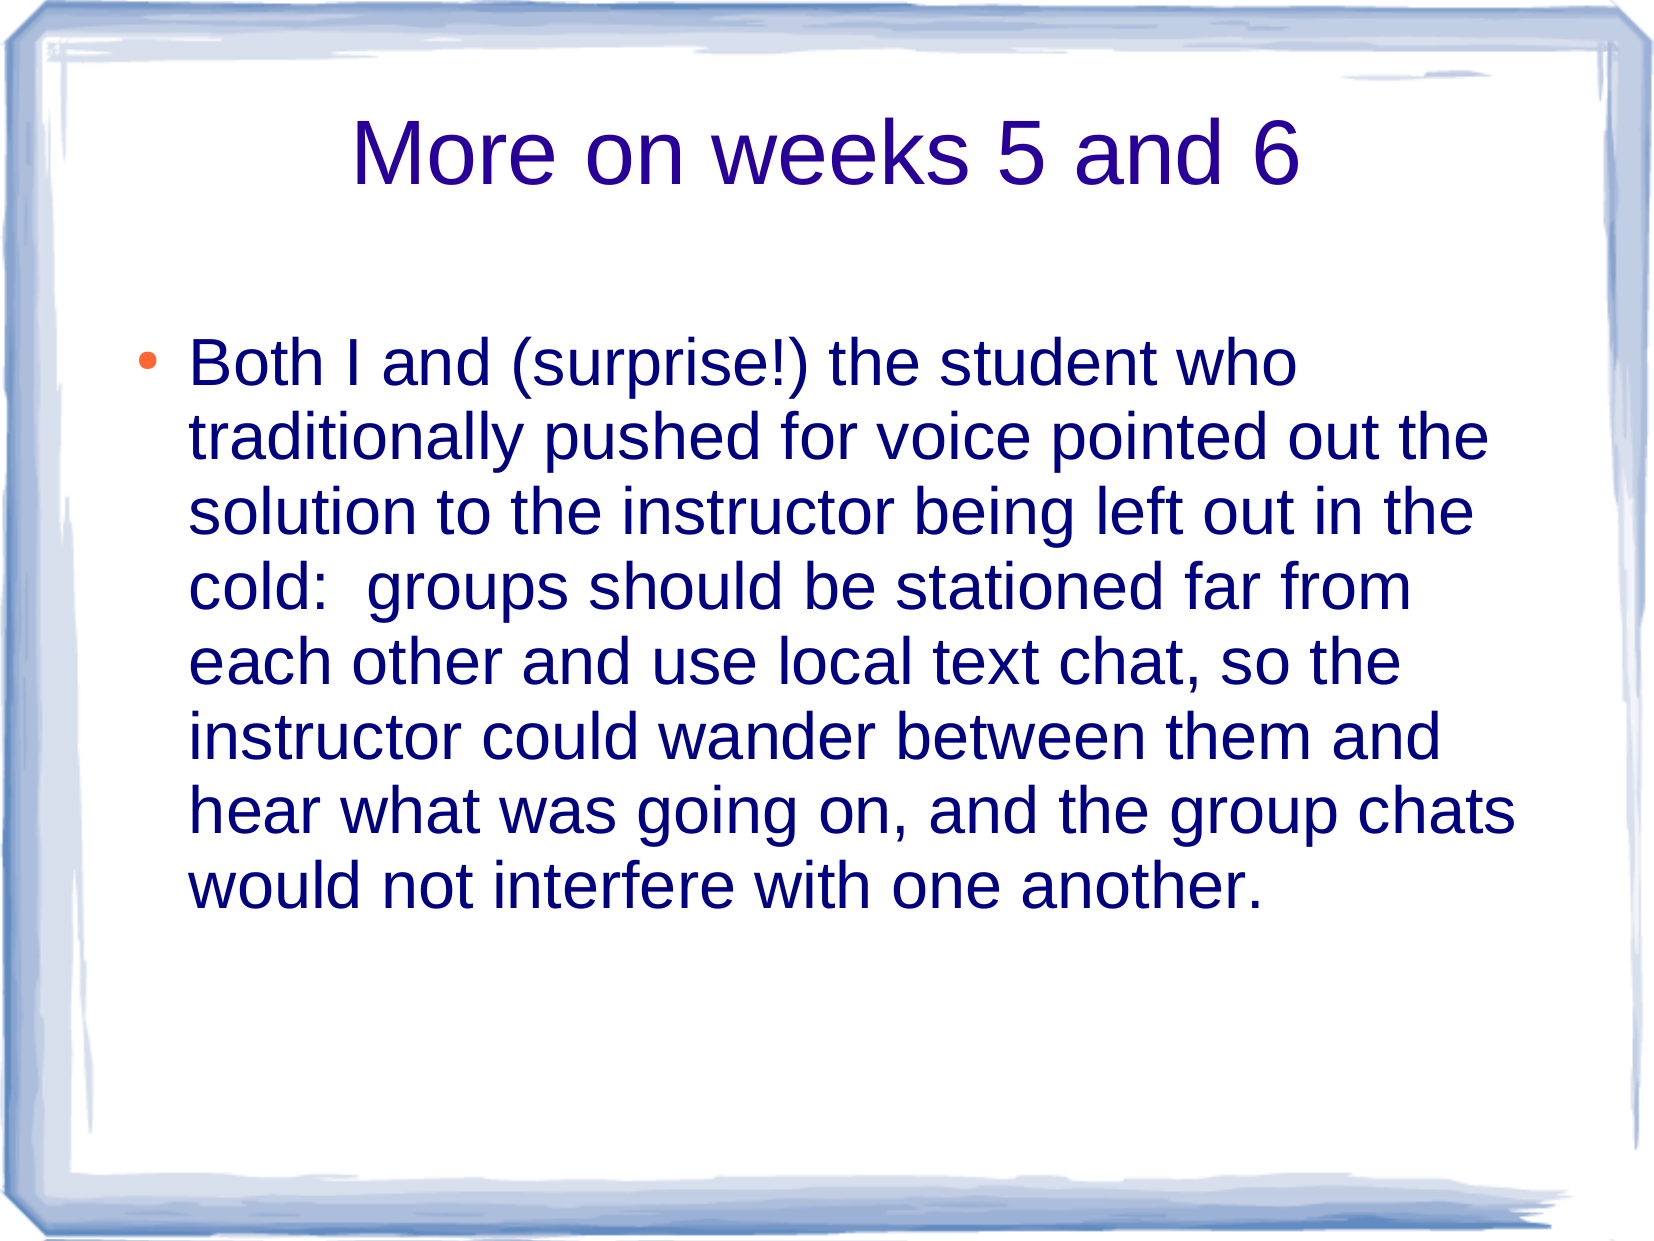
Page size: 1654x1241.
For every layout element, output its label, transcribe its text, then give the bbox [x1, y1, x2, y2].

title More on weeks 5 and 6 [82, 56, 1571, 250]
picture [0, 0, 1654, 1241]
list Both I and (surprise!) the student who traditionally pushed for voice pointed out the solution to the instructor being left out in the cold: groups should be stationed far from each other and use local text chat, so the instructor could wander between them and hear what was going on, and the group chats would not interfere with one another. [118, 324, 1571, 1028]
